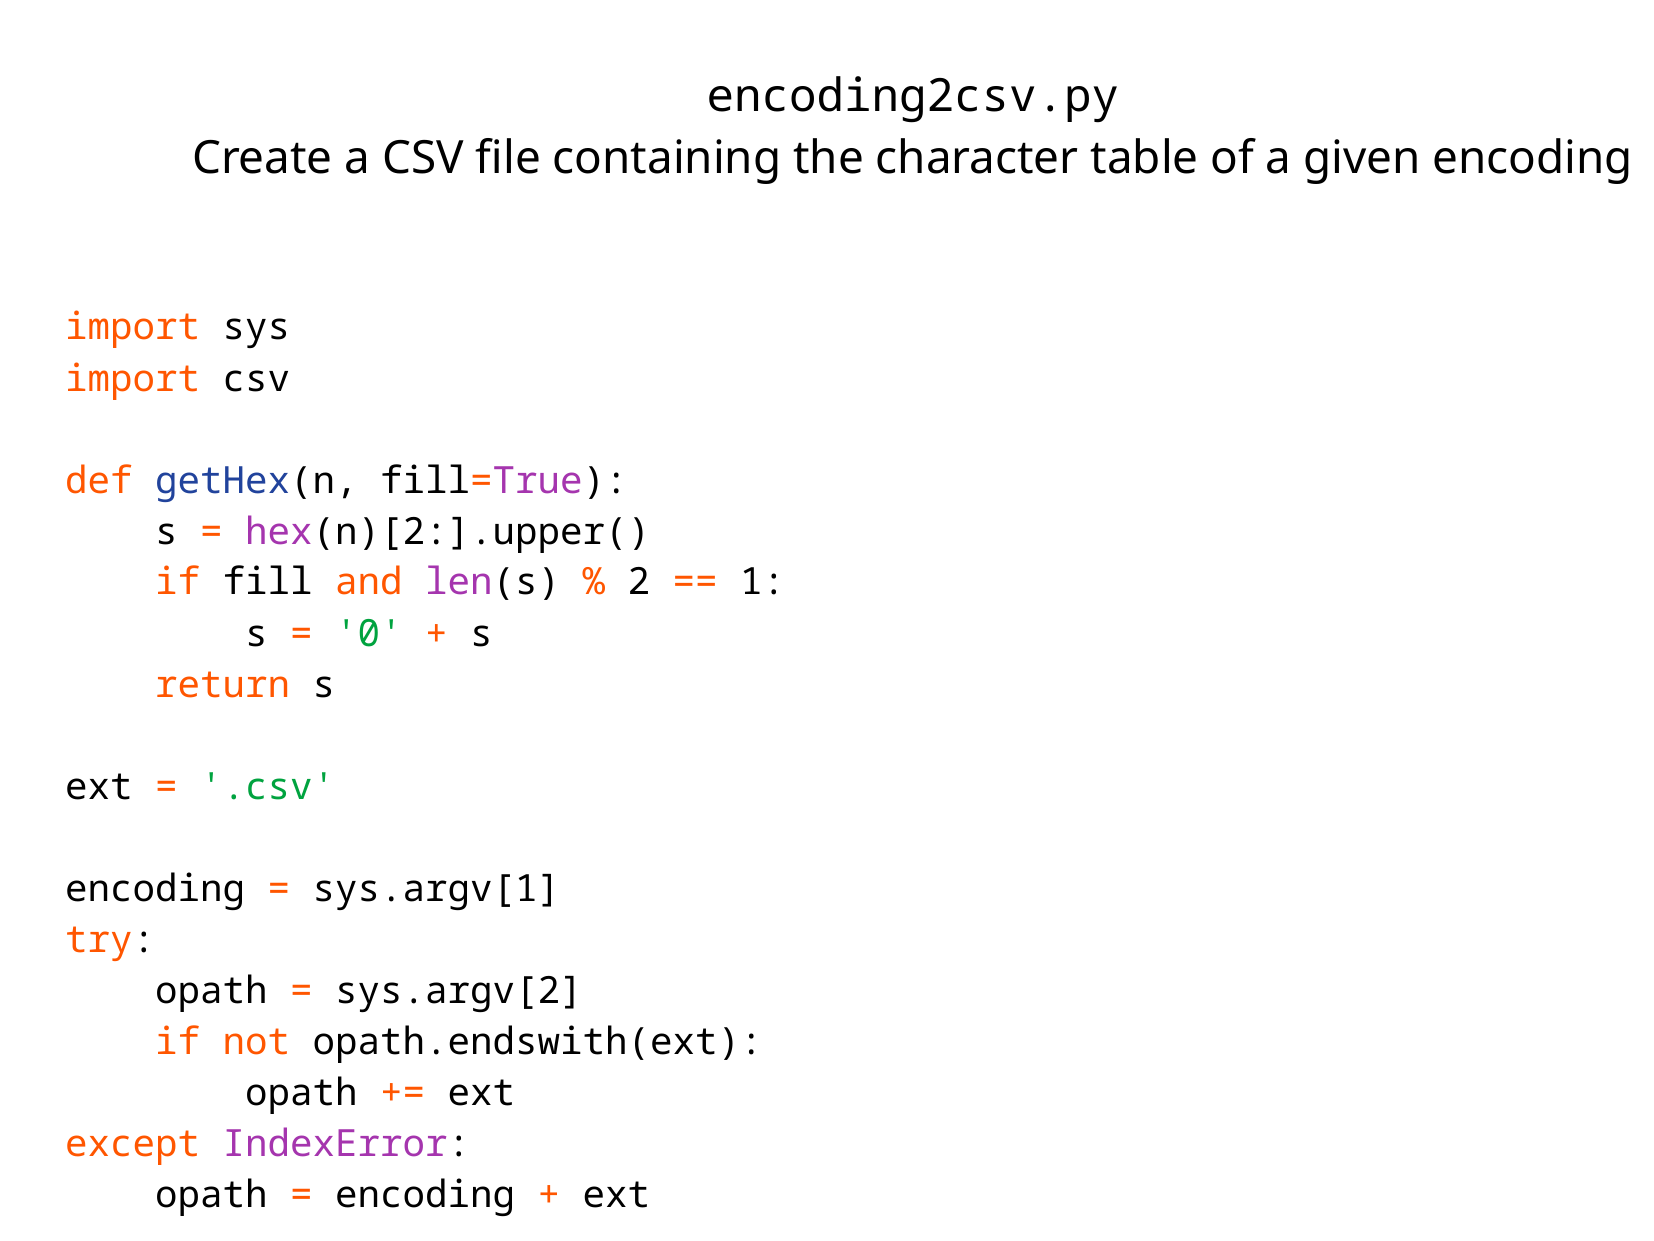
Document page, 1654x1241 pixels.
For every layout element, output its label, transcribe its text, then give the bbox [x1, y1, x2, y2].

text_box encoding2csv.py Create a CSV file containing the character table of a given encoding [177, 54, 1515, 198]
text_box import sys import csv def getHex(n, fill=True): s = hex(n)[2:].upper() if fill and len(s) % 2 == 1: s = '0' + s return s ext = '.csv' encoding = sys.argv[1] try: opath = sys.argv[2] if not opath.endswith(ext): opath += ext except IndexError: opath = encoding + ext writer = csv.writer(open(opath, 'wb')) [50, 292, 935, 1178]
